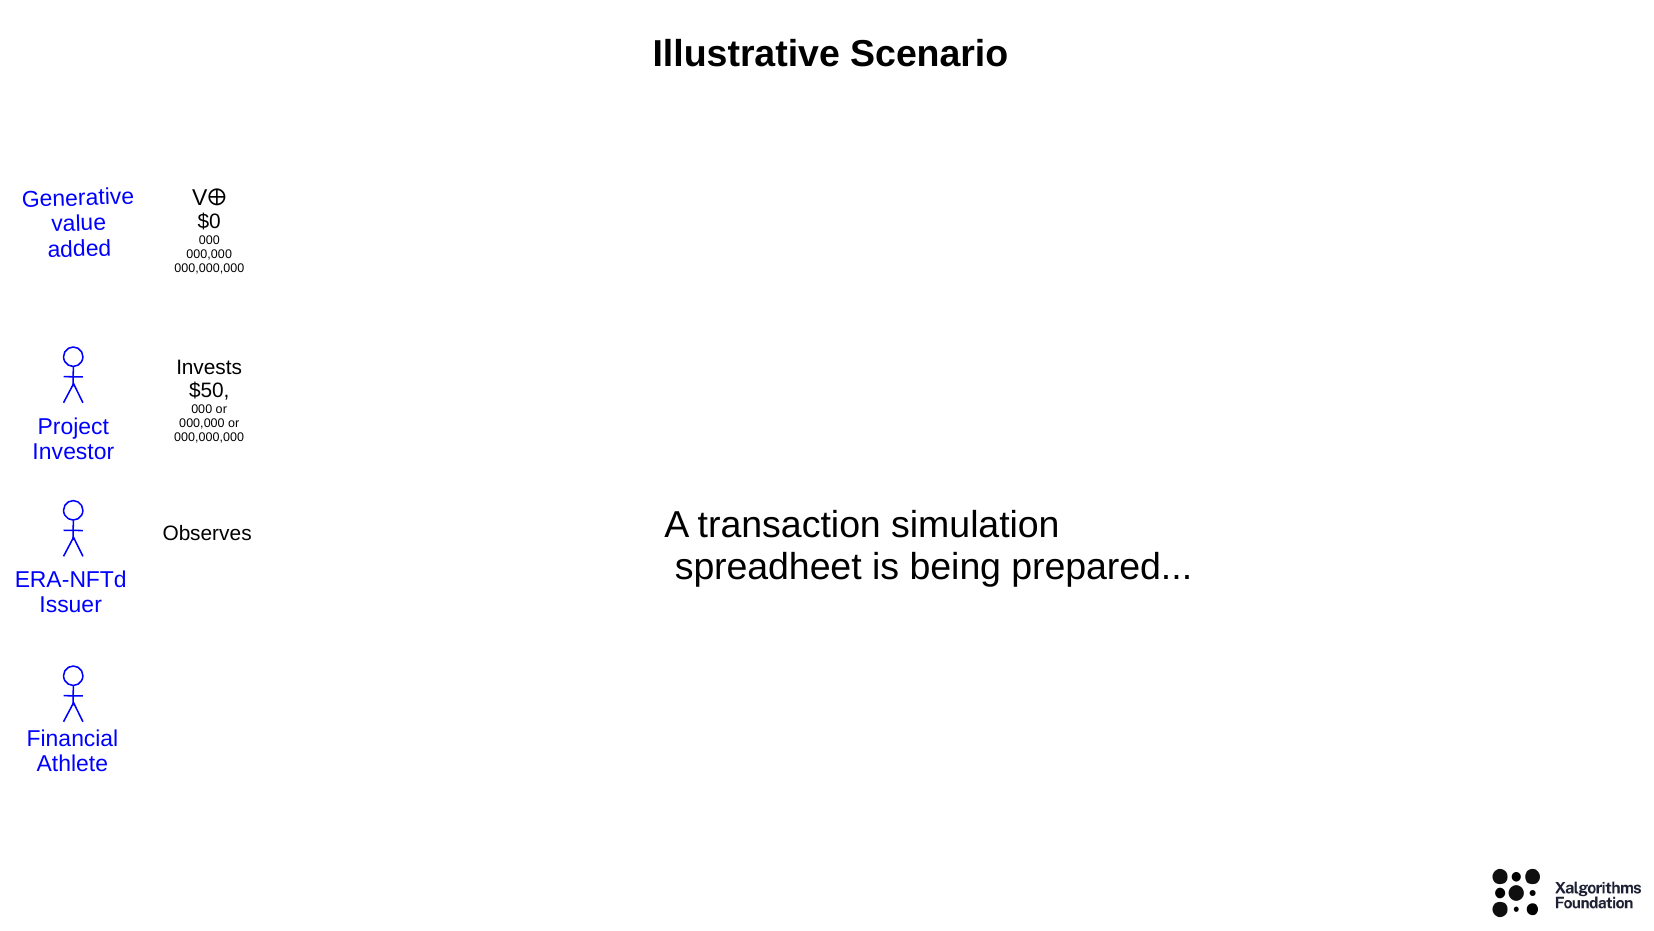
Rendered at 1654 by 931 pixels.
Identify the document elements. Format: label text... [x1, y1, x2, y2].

text_box A transaction simulation spreadheet is being prepared... [649, 496, 1231, 595]
text_box Observes [147, 513, 267, 552]
picture [1488, 865, 1652, 922]
text_box Financial Athlete [11, 718, 142, 810]
text_box Project Investor [17, 406, 130, 473]
text_box Generative value added [6, 175, 158, 271]
text_box Illustrative Scenario [637, 25, 1046, 130]
text_box V🜨 $0 000 000,000 000,000,000 [159, 177, 260, 283]
text_box ERA-NFTd Issuer [0, 559, 142, 651]
text_box Invests $50, 000 or 000,000 or 000,000,000 [159, 348, 260, 452]
